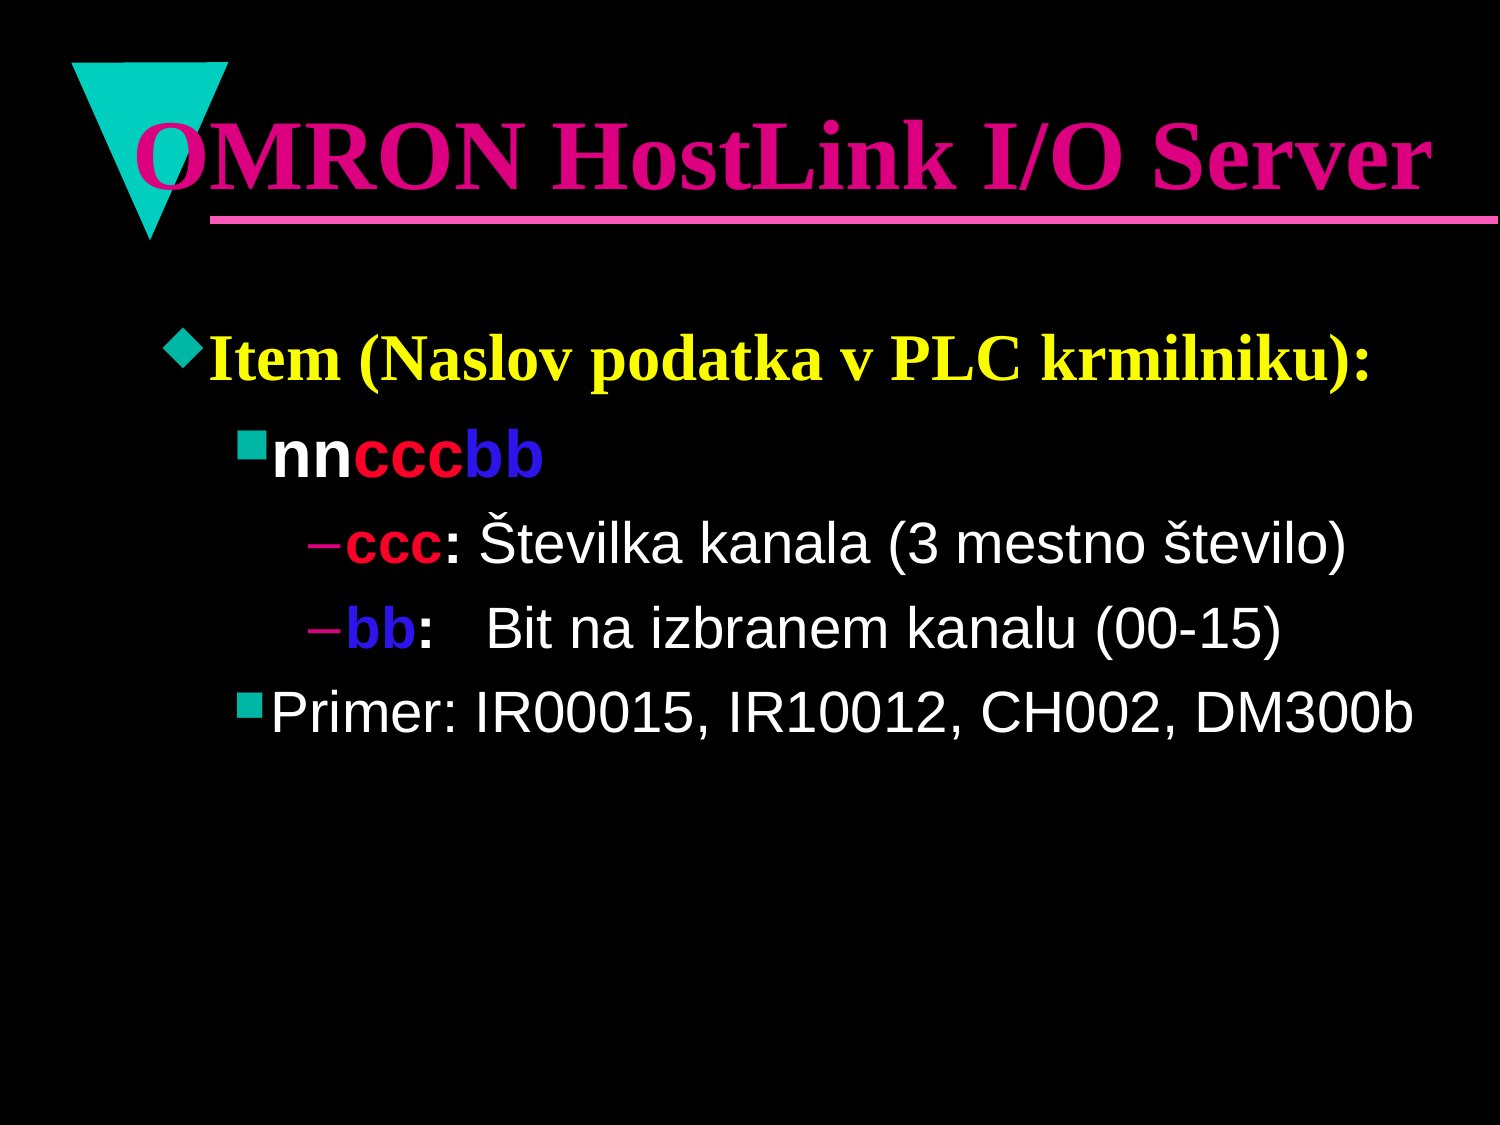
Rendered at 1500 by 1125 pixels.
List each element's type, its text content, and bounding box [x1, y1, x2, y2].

title OMRON HostLink I/O Server [117, 63, 1500, 251]
list Item (Naslov podatka v PLC krmilniku): nncccbb ccc: Številka kanala (3 mestno število) bb: Bit na izbranem kanalu (00-15) Primer: IR00015, IR10012, CH002, DM300b [143, 314, 1476, 990]
